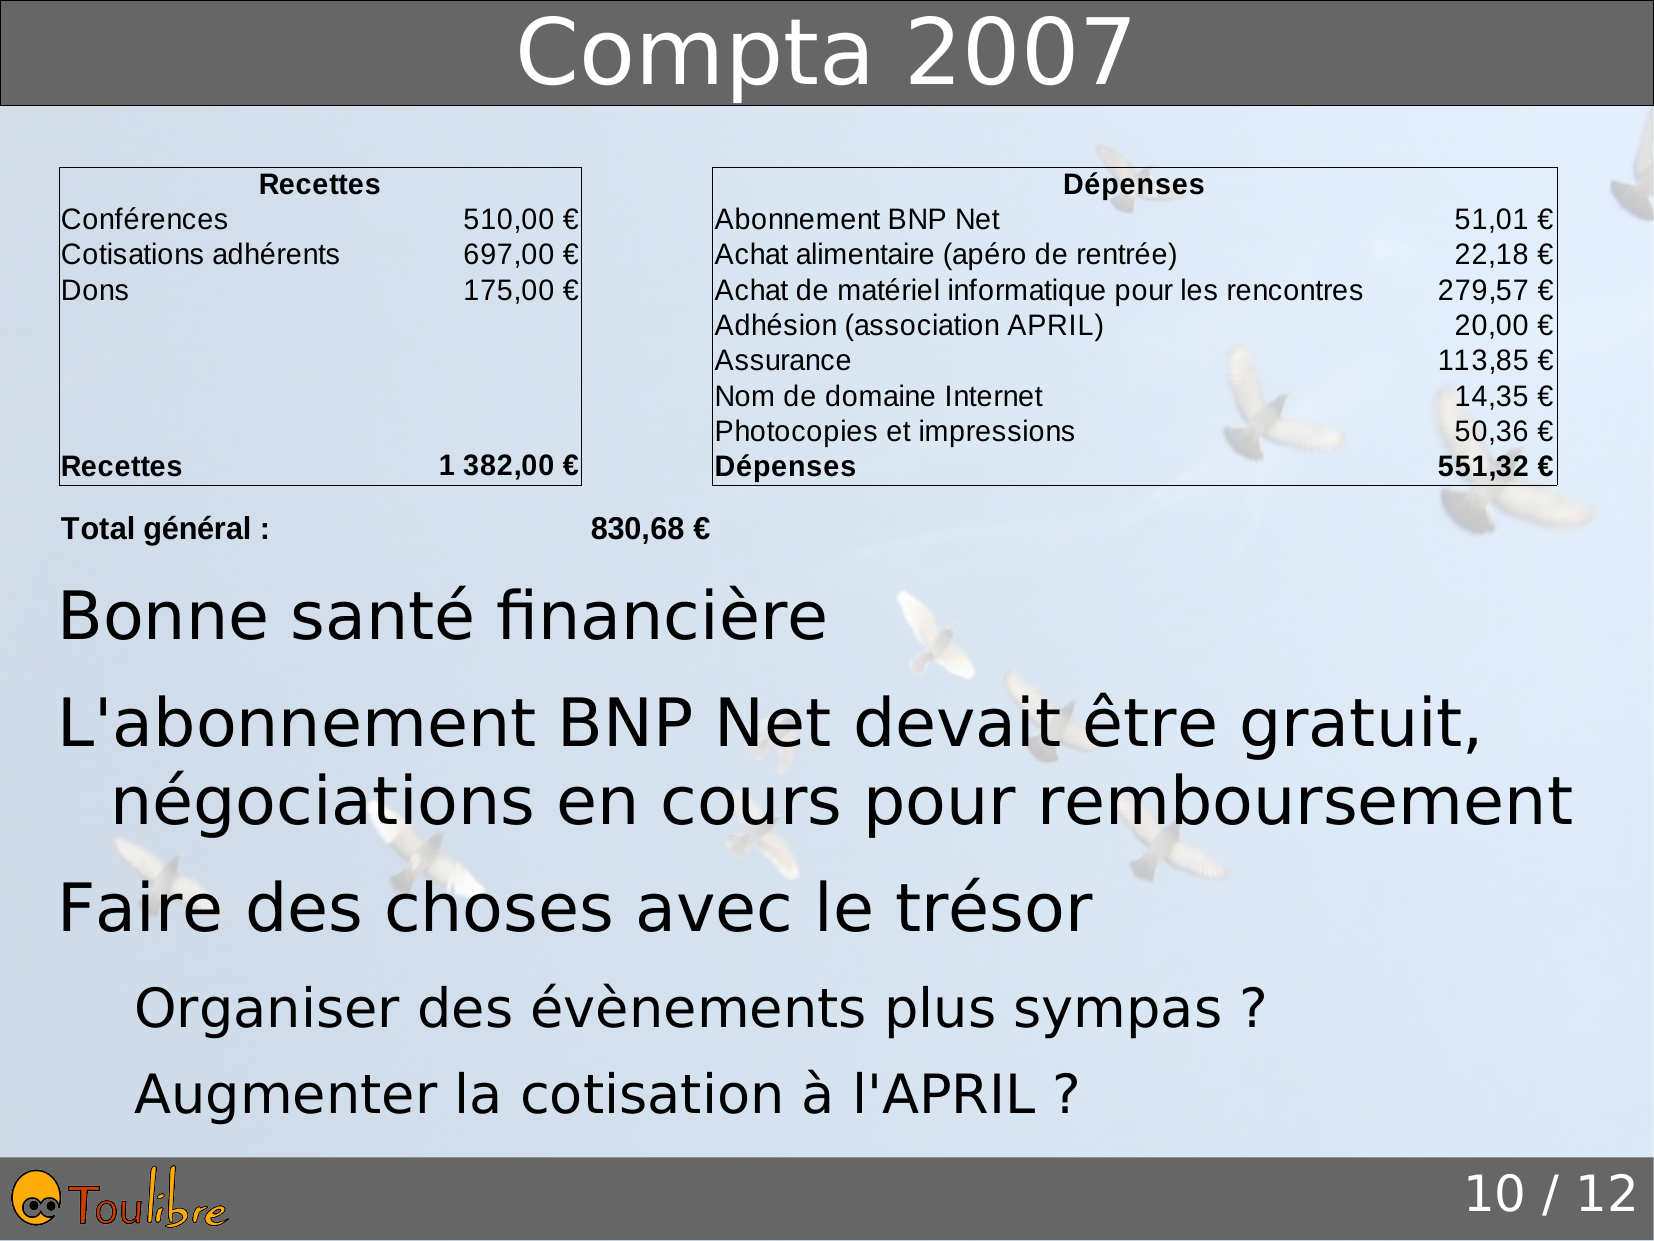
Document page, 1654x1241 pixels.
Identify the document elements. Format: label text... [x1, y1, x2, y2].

chart [58, 167, 1559, 576]
title Compta 2007 [0, 0, 1654, 107]
picture [11, 1165, 229, 1228]
list Bonne santé financière L'abonnement BNP Net devait être gratuit, négociations en cours pour remboursement Faire des choses avec le trésor Organiser des évènements plus sympas ? Augmenter la cotisation à l'APRIL ? [39, 577, 1609, 1127]
